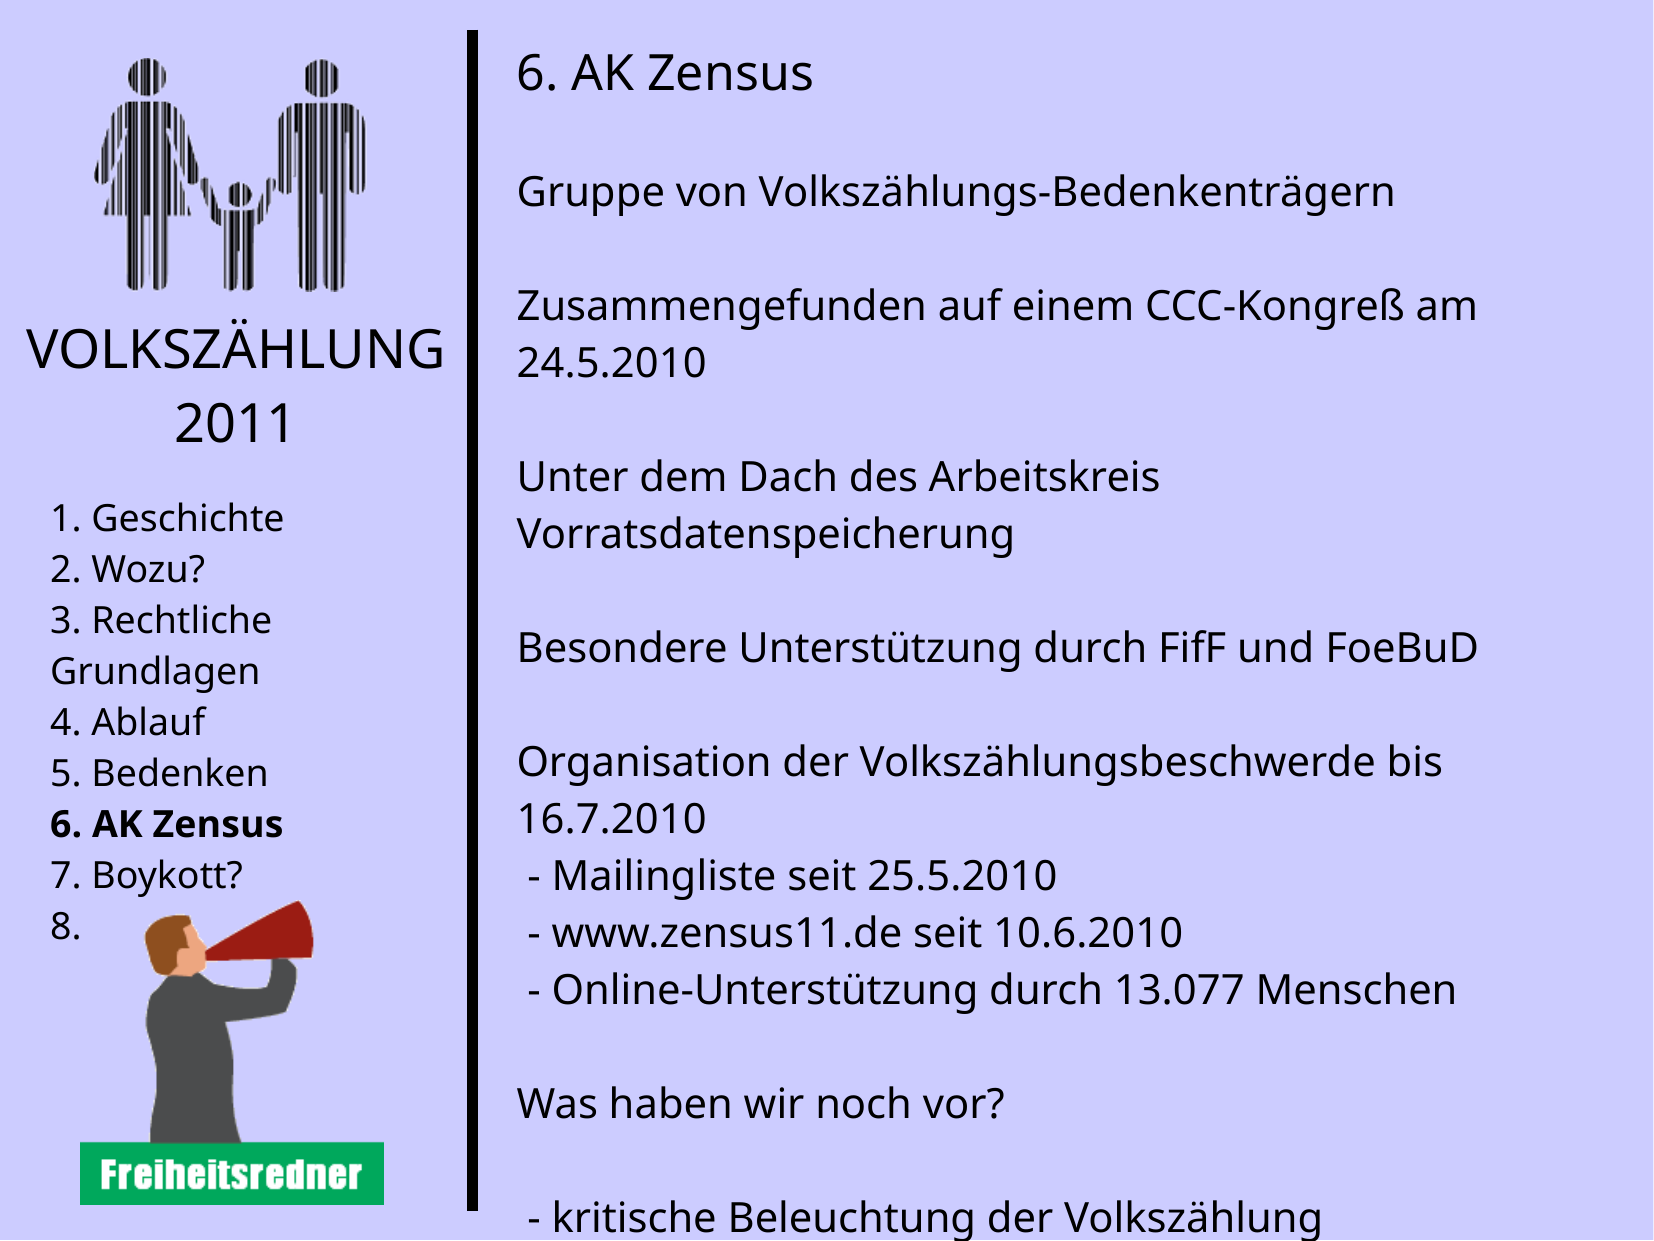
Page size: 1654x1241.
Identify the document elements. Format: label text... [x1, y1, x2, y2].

picture [80, 900, 384, 1205]
text_box 6. AK Zensus Gruppe von Volkszählungs-Bedenkenträgern Zusammengefunden auf einem CCC-Kongreß am 24.5.2010 Unter dem Dach des Arbeitskreis Vorratsdatenspeicherung Besondere Unterstützung durch FifF und FoeBuD Organisation der Volkszählungsbeschwerde bis 16.7.2010 - Mailingliste seit 25.5.2010 - www.zensus11.de seit 10.6.2010 - Online-Unterstützung durch 13.077 Menschen Was haben wir noch vor? - kritische Beleuchtung der Volkszählung - Information und Aufklärung - Vernetzung / Anlaufpunkte bieten - Begleitung der Ausführungsgesetze - Sachanhörungen - Boykottgedanken erarbeiten - weitere juristische Schritte - in Kontakt mit den Behörden treten [501, 29, 1625, 1225]
text_box 1. Geschichte 2. Wozu? 3. Rechtliche Grundlagen 4. Ablauf 5. Bedenken 6. AK Zensus 7. Boykott? 8. Ausblick [35, 484, 479, 837]
picture [94, 58, 367, 292]
text_box VOLKSZÄHLUNG 2011 [0, 257, 473, 443]
